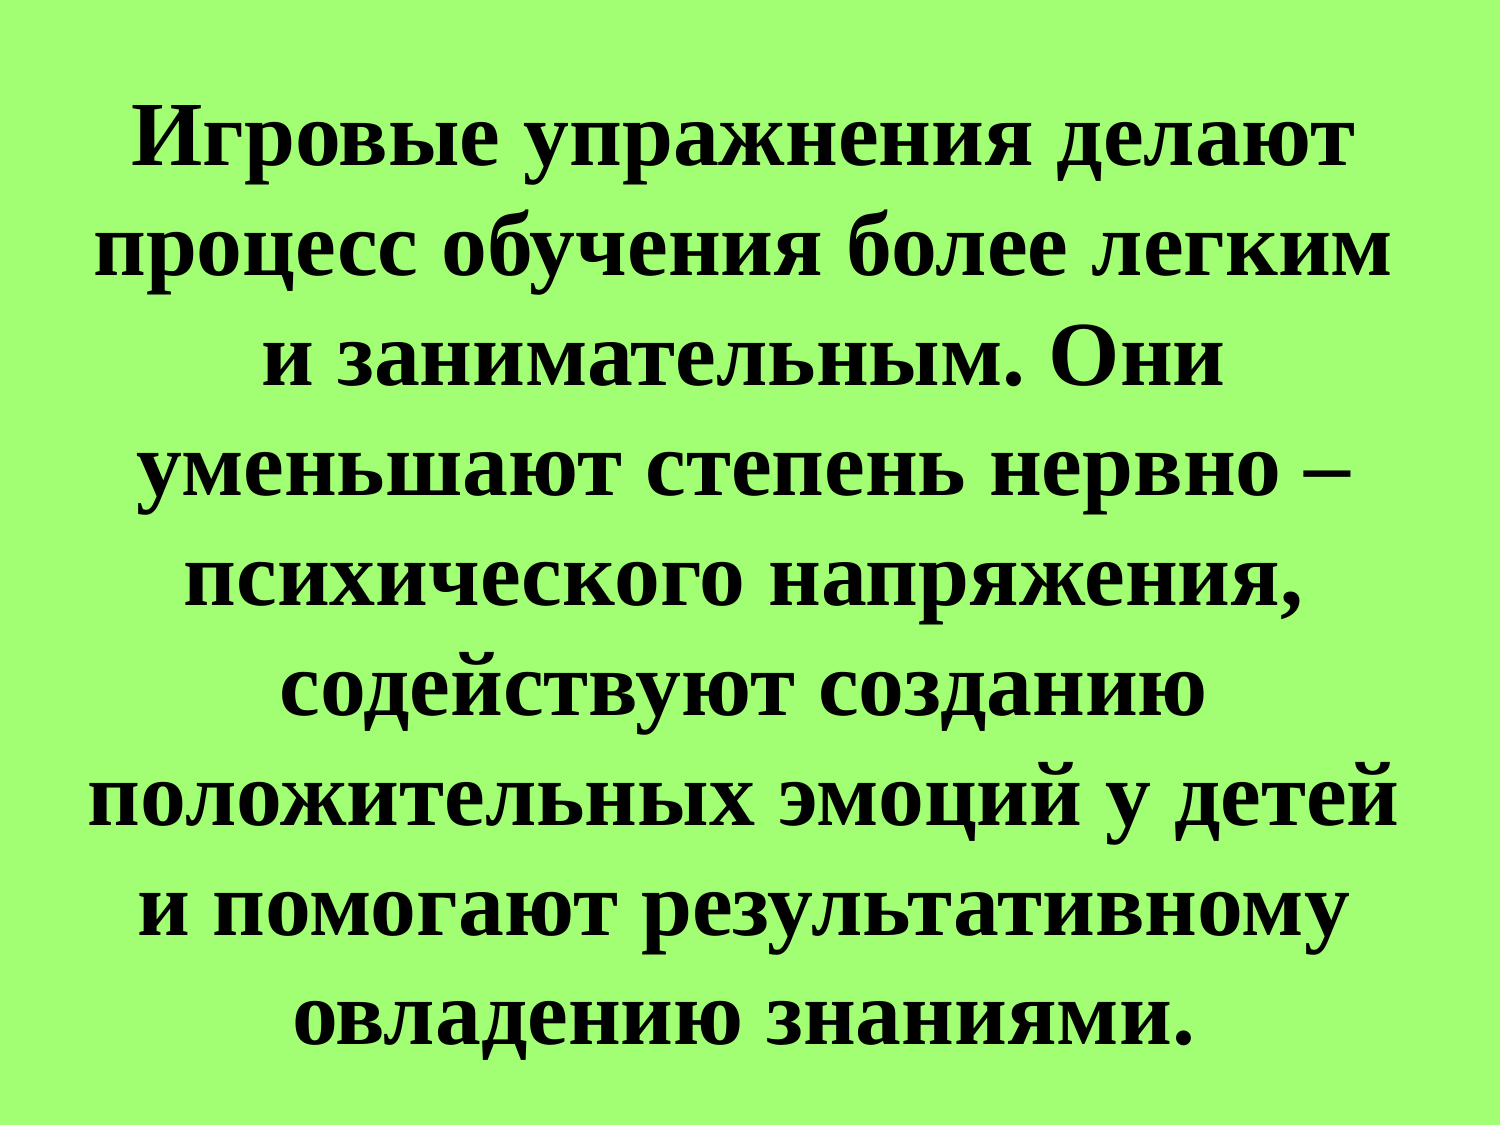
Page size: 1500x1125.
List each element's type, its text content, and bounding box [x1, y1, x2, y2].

text_box Игровые упражнения делают процесс обучения более легким и занимательным. Они уменьшают степень нервно – психического напряжения, содействуют созданию положительных эмоций у детей и помогают результативному овладению знаниями. [41, 66, 1447, 1071]
